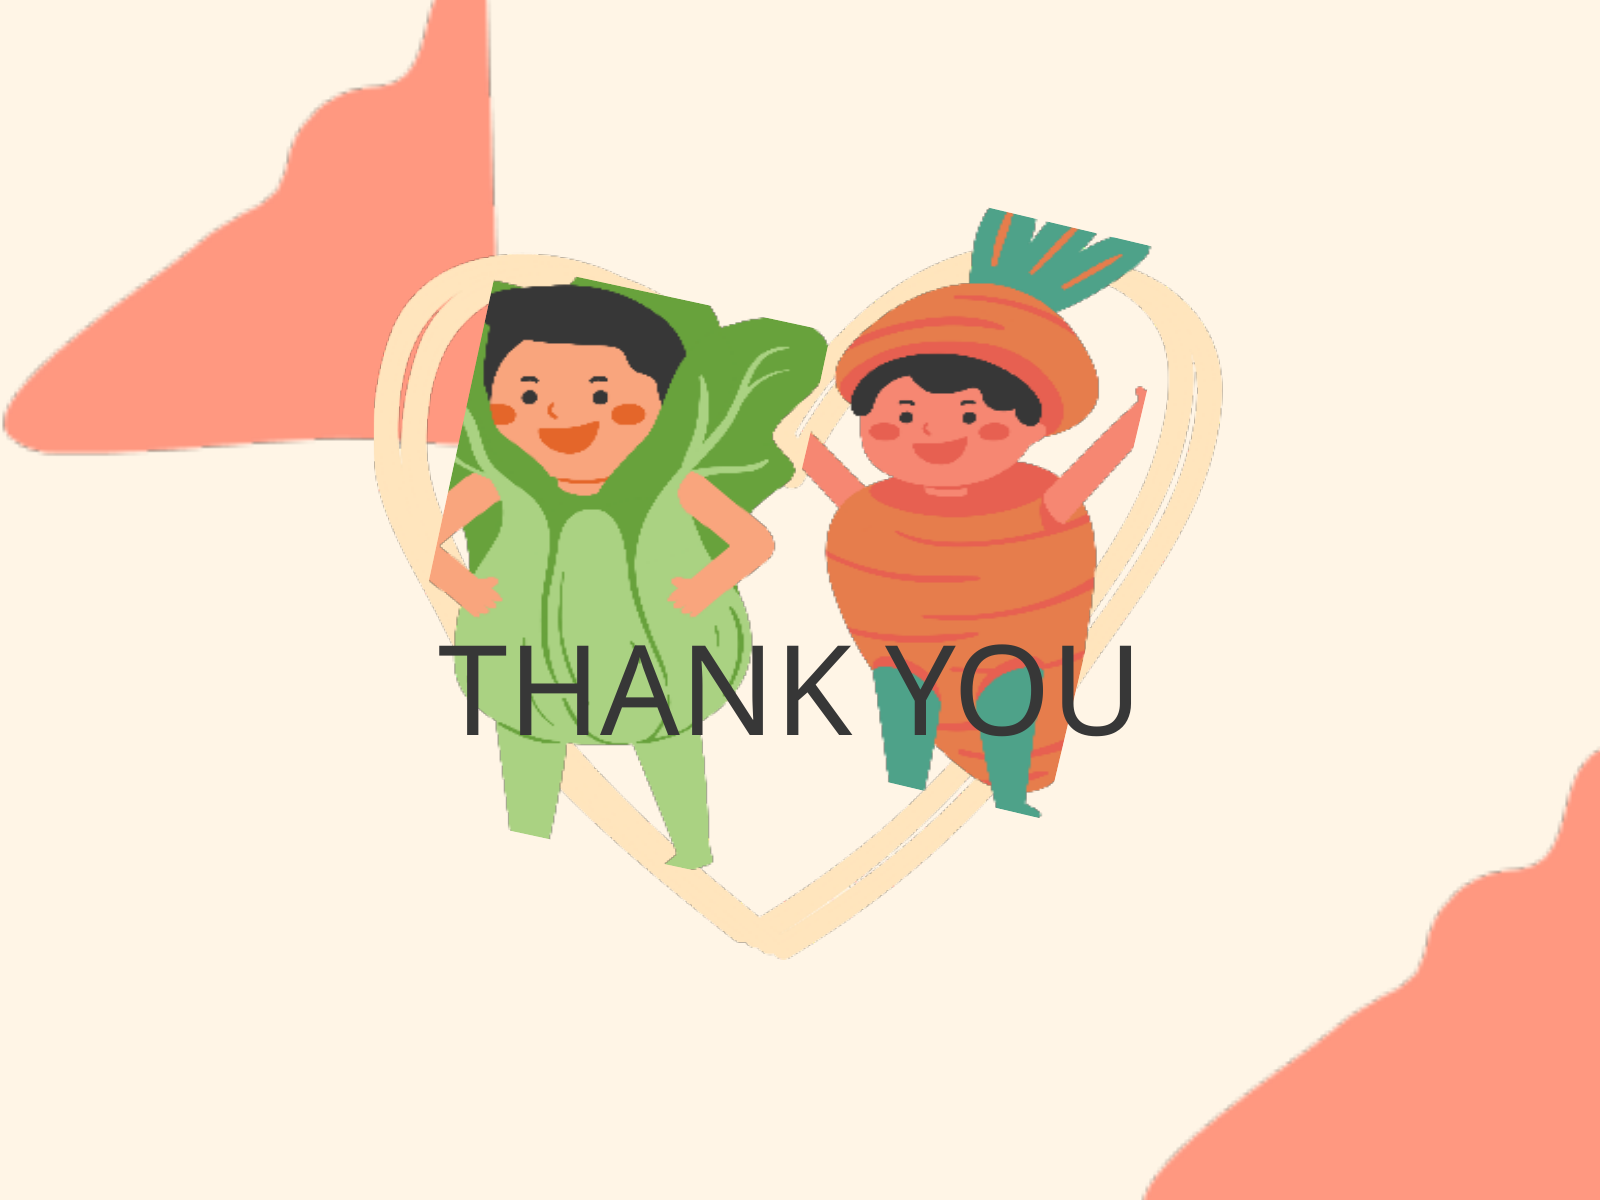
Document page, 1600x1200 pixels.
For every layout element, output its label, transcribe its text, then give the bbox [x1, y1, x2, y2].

text_box THANK YOU [141, 610, 1441, 761]
text_box [373, 745, 1600, 1200]
text_box [0, 0, 1226, 610]
